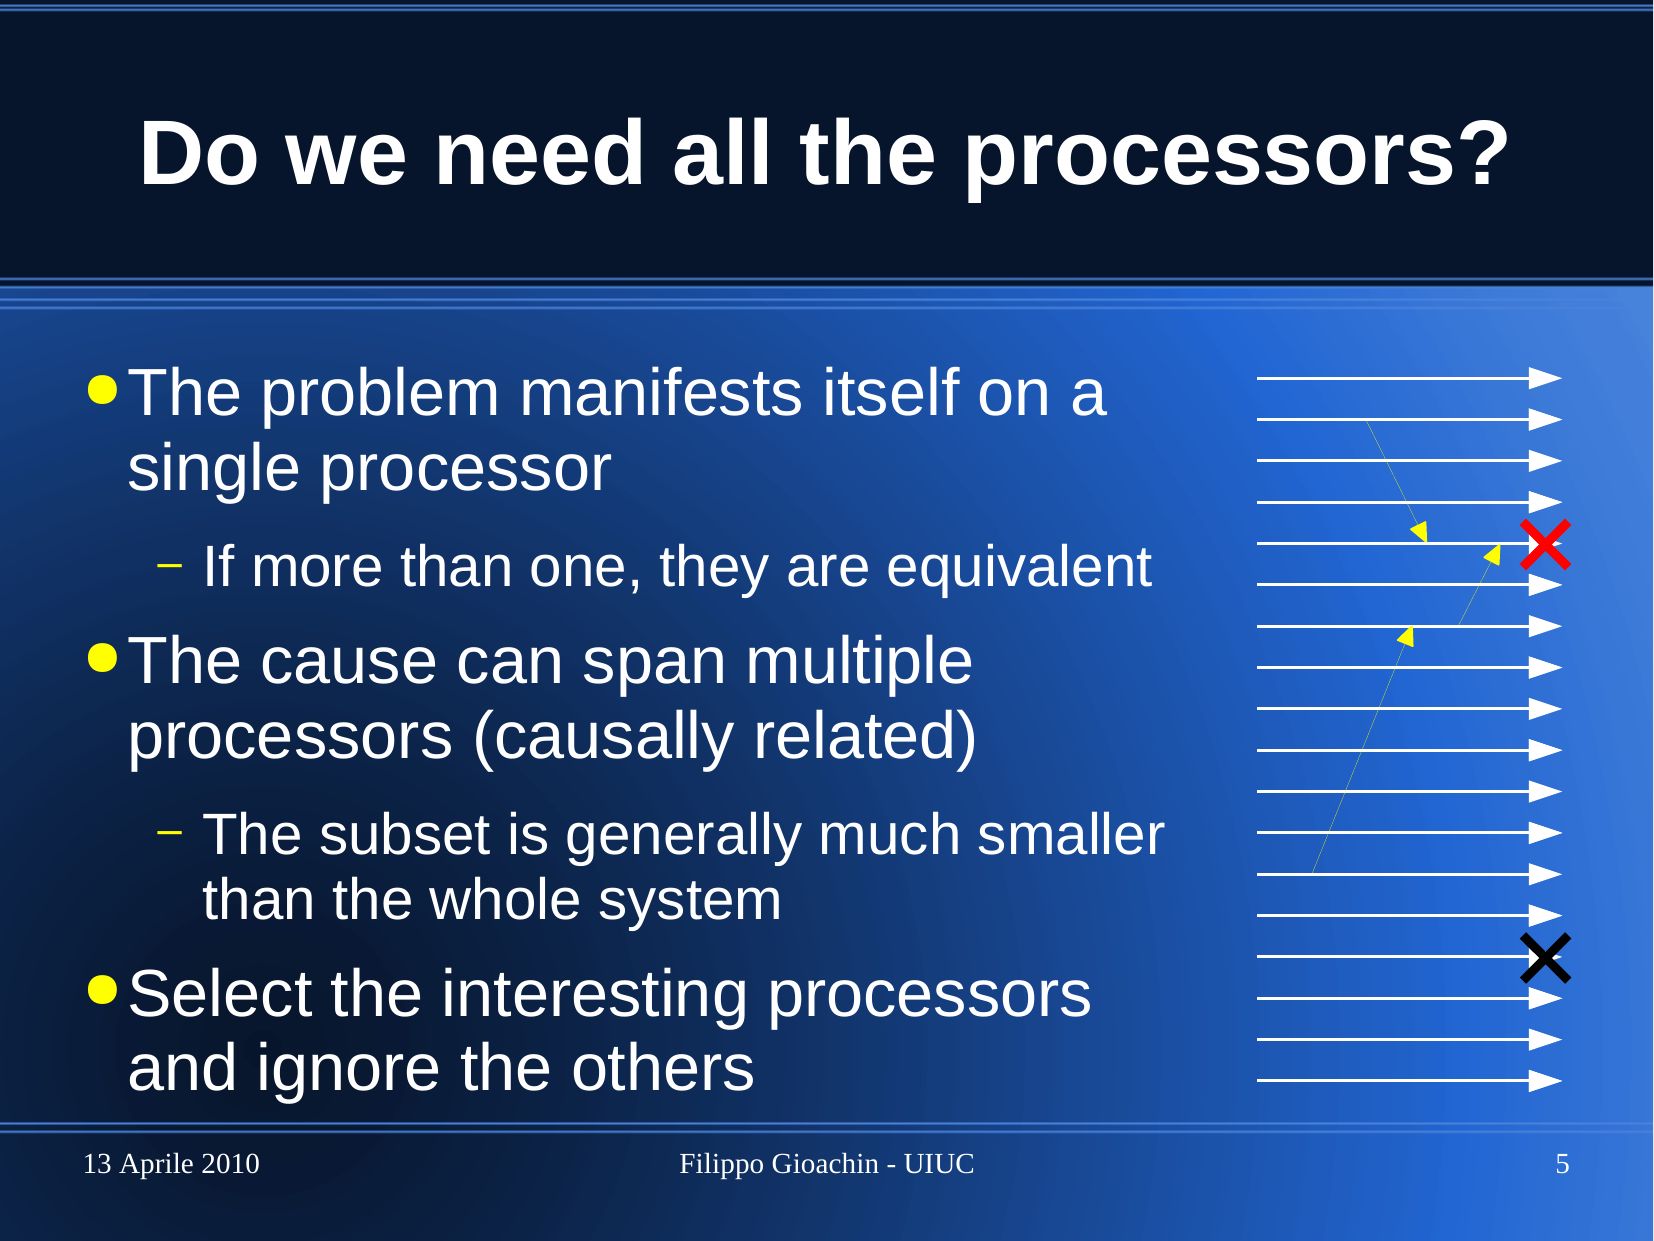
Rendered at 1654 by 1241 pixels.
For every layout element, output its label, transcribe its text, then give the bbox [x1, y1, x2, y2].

title Do we need all the processors? [82, 49, 1571, 257]
list The problem manifests itself on a single processor If more than one, they are equivalent The cause can span multiple processors (causally related) The subset is generally much smaller than the whole system Select the interesting processors and ignore the others [82, 355, 1202, 1160]
picture [0, 0, 1654, 1241]
